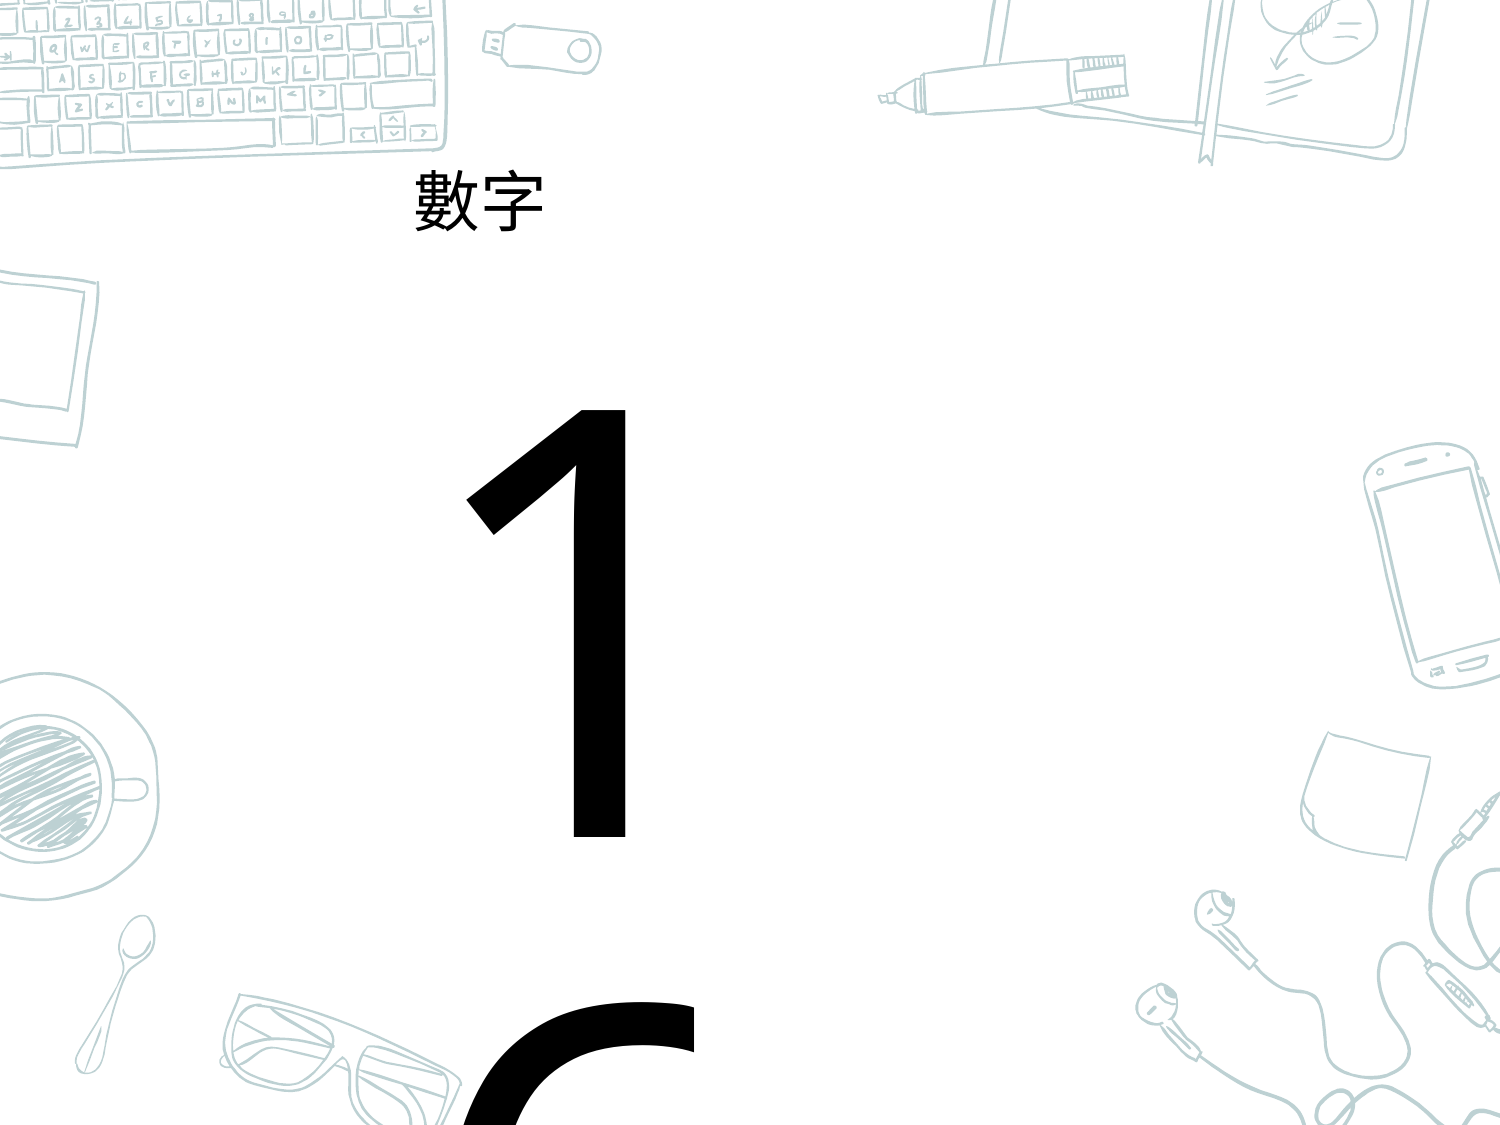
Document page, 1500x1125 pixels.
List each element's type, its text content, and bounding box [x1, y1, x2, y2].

text_box 數字16 [398, 152, 1090, 973]
